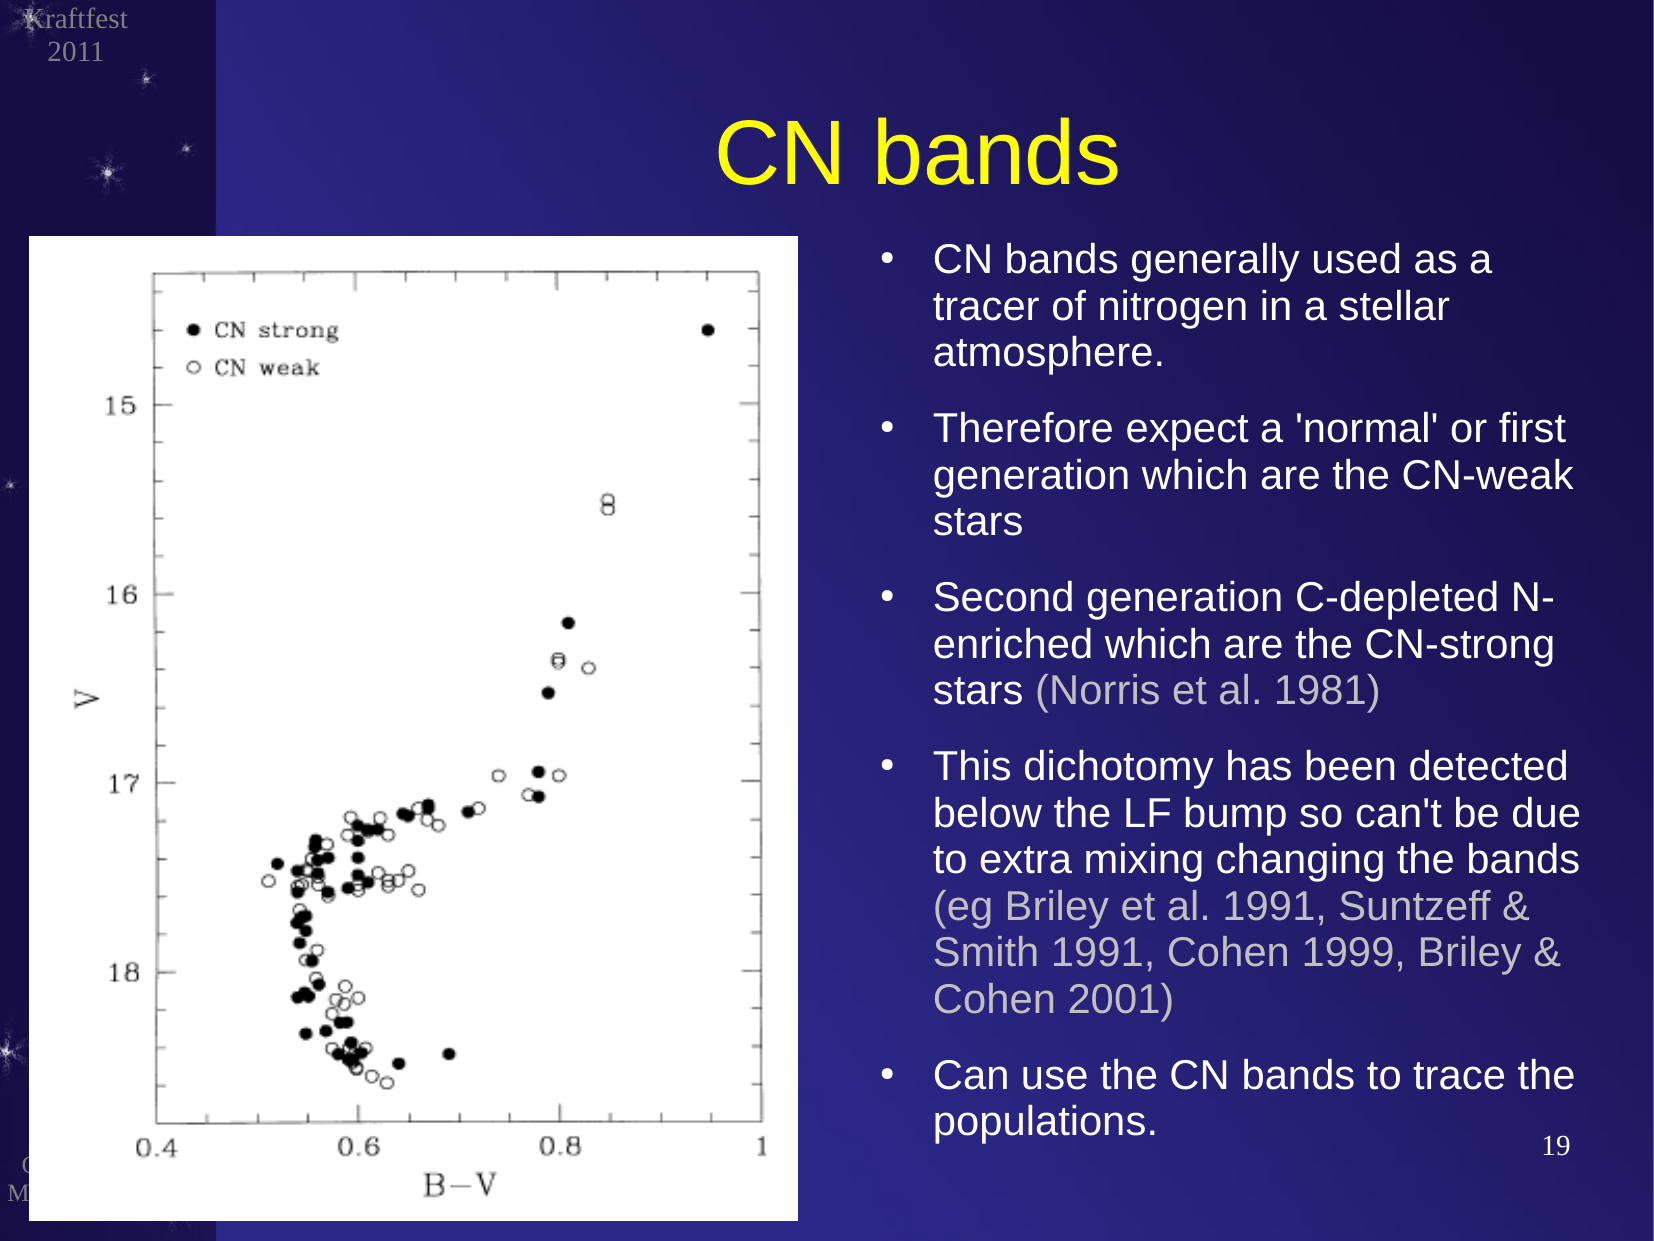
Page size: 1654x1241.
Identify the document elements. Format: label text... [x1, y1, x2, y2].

title CN bands [265, 49, 1571, 257]
list CN bands generally used as a tracer of nitrogen in a stellar atmosphere. Therefore expect a 'normal' or first generation which are the CN-weak stars Second generation C-depleted N-enriched which are the CN-strong stars (Norris et al. 1981) This dichotomy has been detected below the LF bump so can't be due to extra mixing changing the bands (eg Briley et al. 1991, Suntzeff & Smith 1991, Cohen 1999, Briley & Cohen 2001) Can use the CN bands to trace the populations. [862, 236, 1595, 1182]
picture [0, 0, 1654, 1241]
